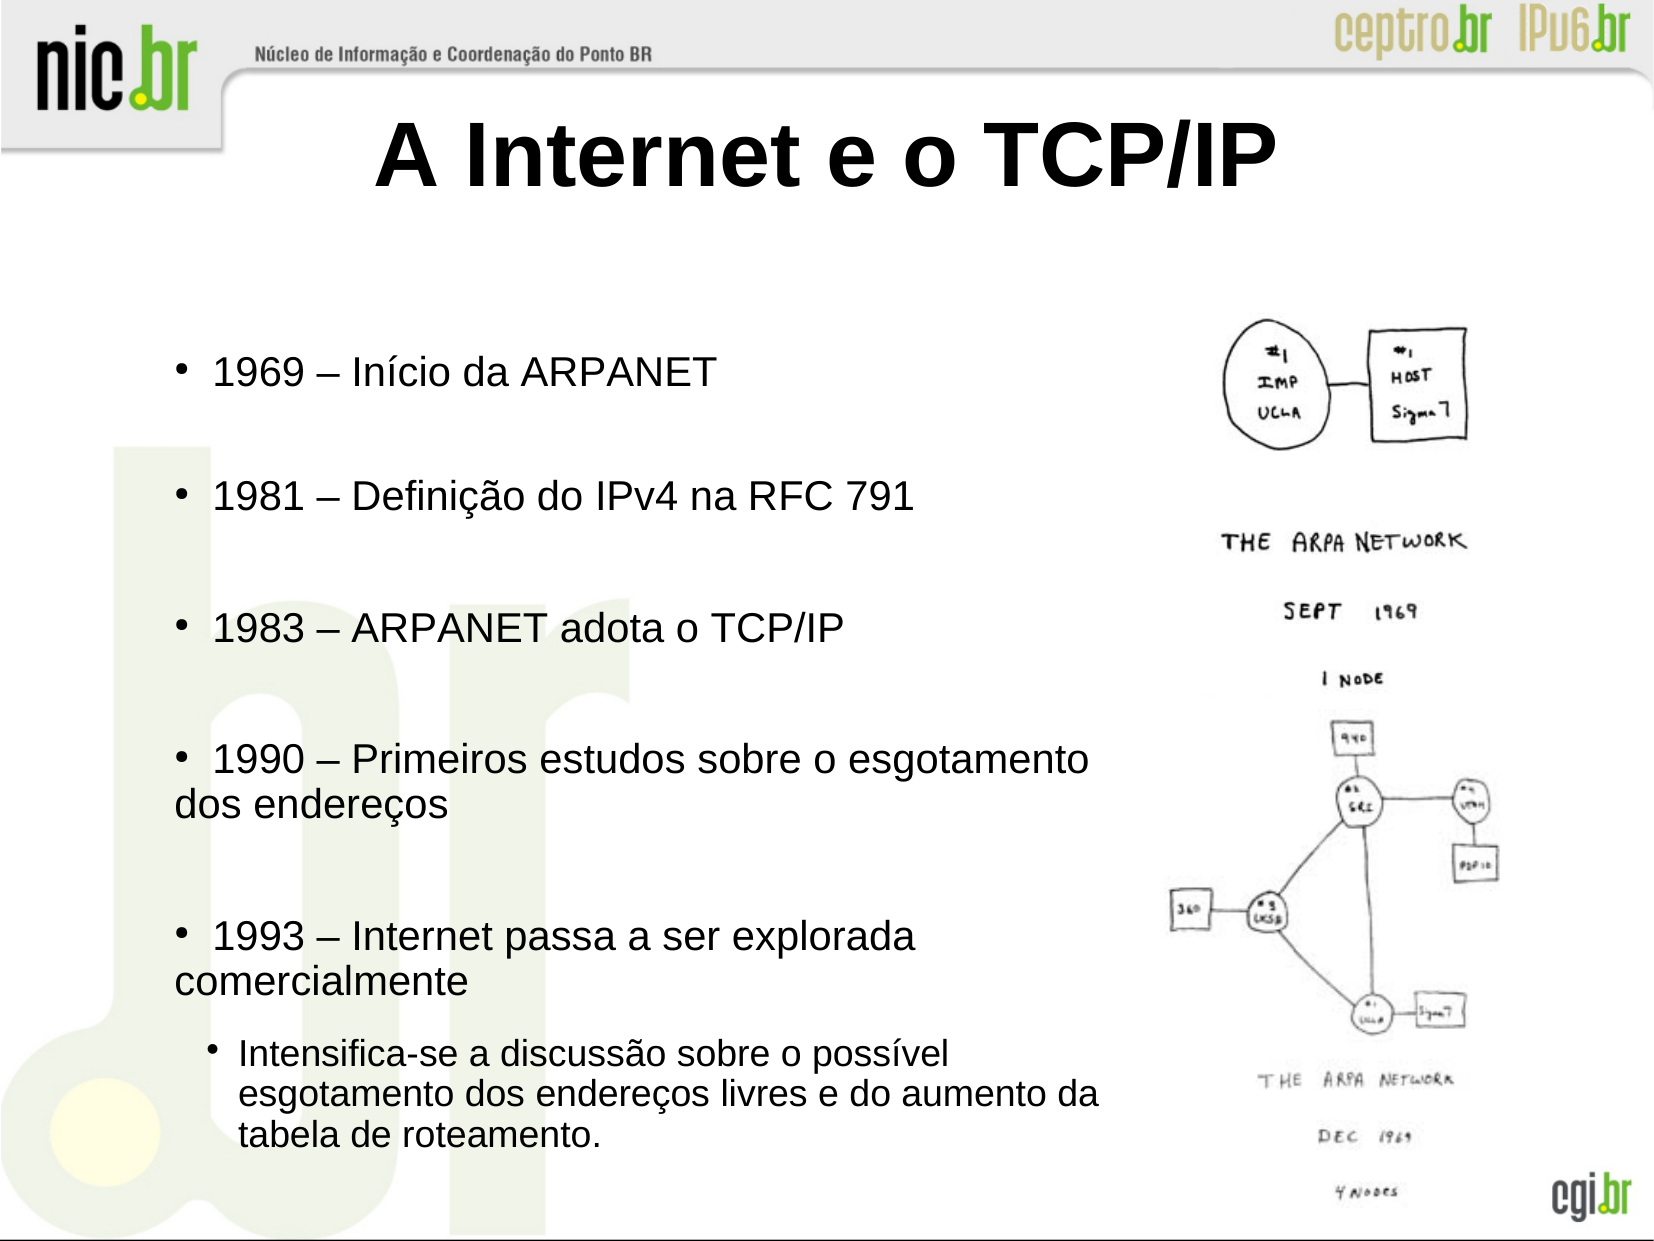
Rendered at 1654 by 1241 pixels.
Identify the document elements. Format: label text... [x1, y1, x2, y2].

text_box 1969 – Início da ARPANET 1981 – Definição do IPv4 na RFC 791 1983 – ARPANET adota o TCP/IP 1990 – Primeiros estudos sobre o esgotamento dos endereços 1993 – Internet passa a ser explorada comercialmente Intensifica-se a discussão sobre o possível esgotamento dos endereços livres e do aumento da tabela de roteamento. [159, 342, 1161, 981]
picture [0, 0, 1654, 1241]
title A Internet e o TCP/IP [117, 62, 1536, 250]
